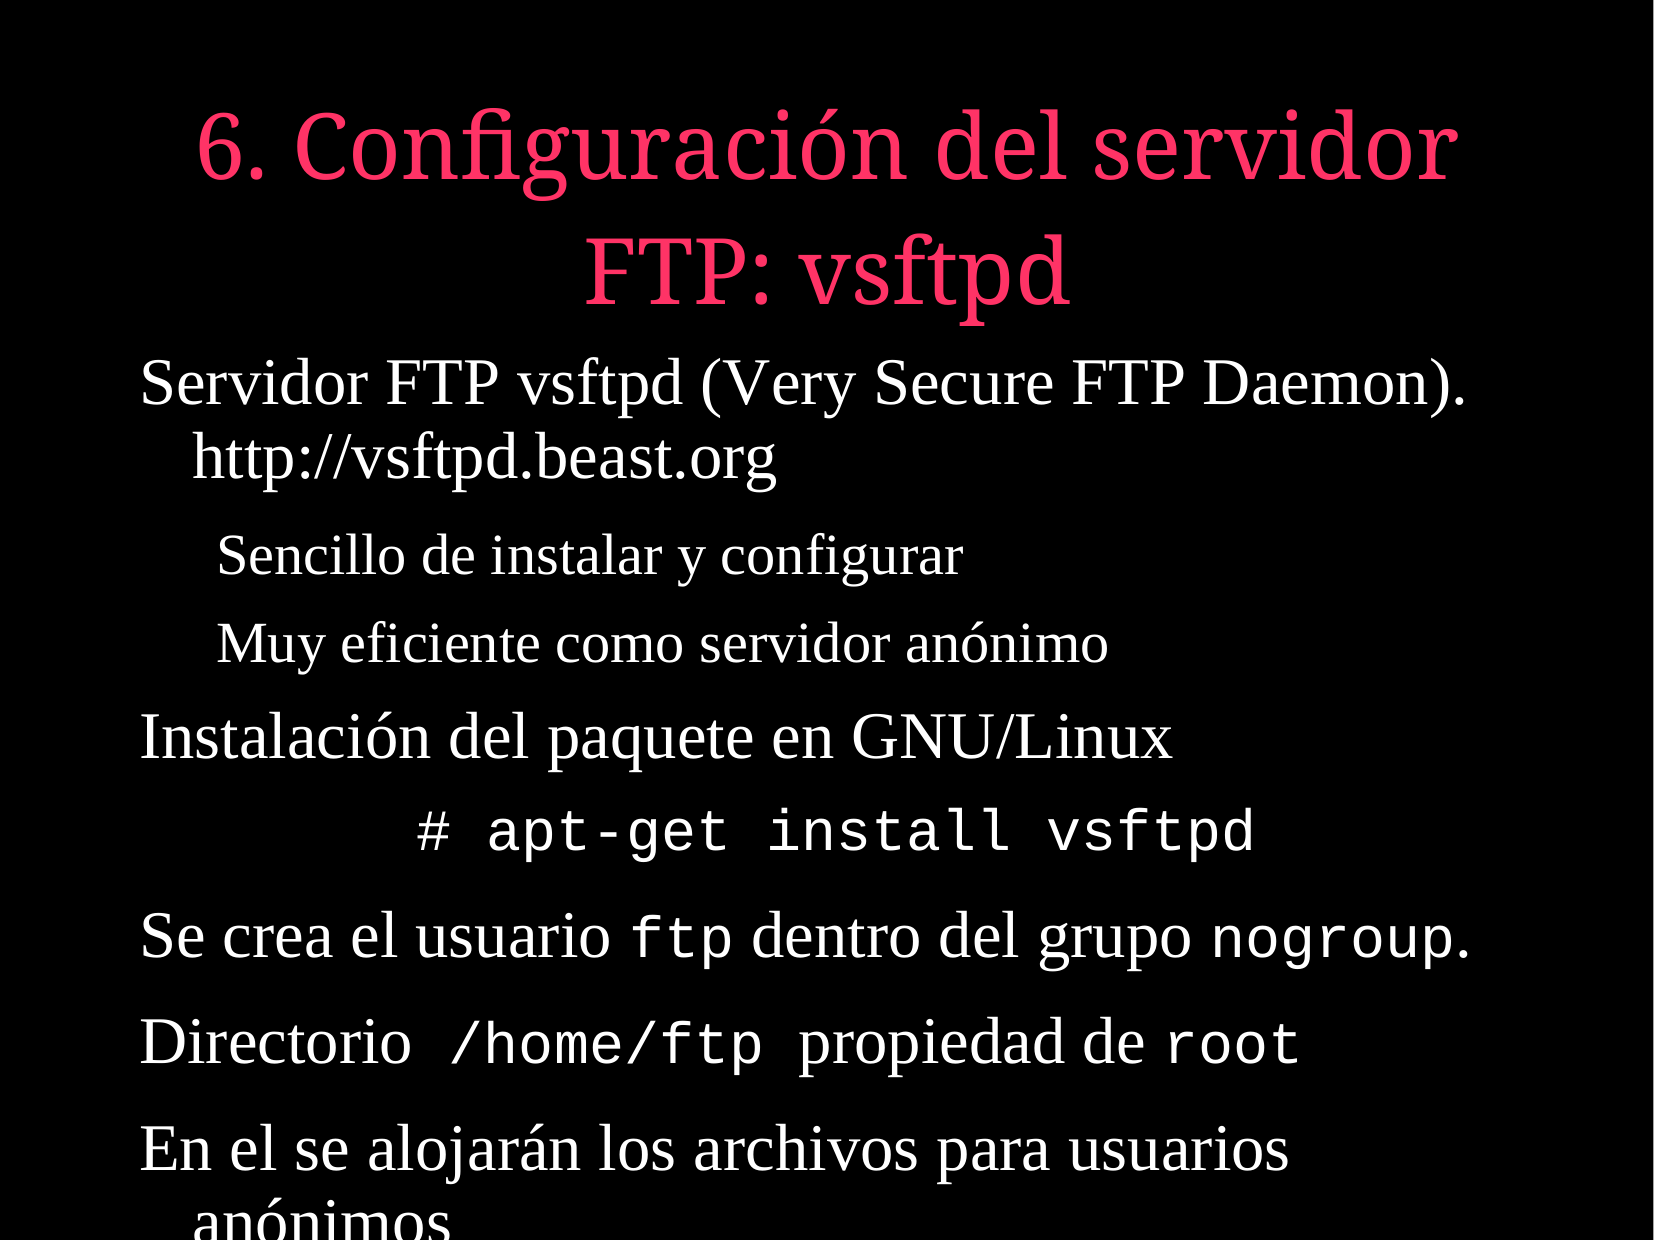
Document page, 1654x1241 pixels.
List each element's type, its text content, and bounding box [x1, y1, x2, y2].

title 6. Configuración del servidor FTP: vsftpd [121, 82, 1534, 331]
list Servidor FTP vsftpd (Very Secure FTP Daemon). http://vsftpd.beast.org Sencillo de instalar y configurar Muy eficiente como servidor anónimo Instalación del paquete en GNU/Linux # apt-get install vsftpd Se crea el usuario ftp dentro del grupo nogroup. Directorio /home/ftp propiedad de root En el se alojarán los archivos para usuarios anónimos [121, 344, 1534, 1241]
